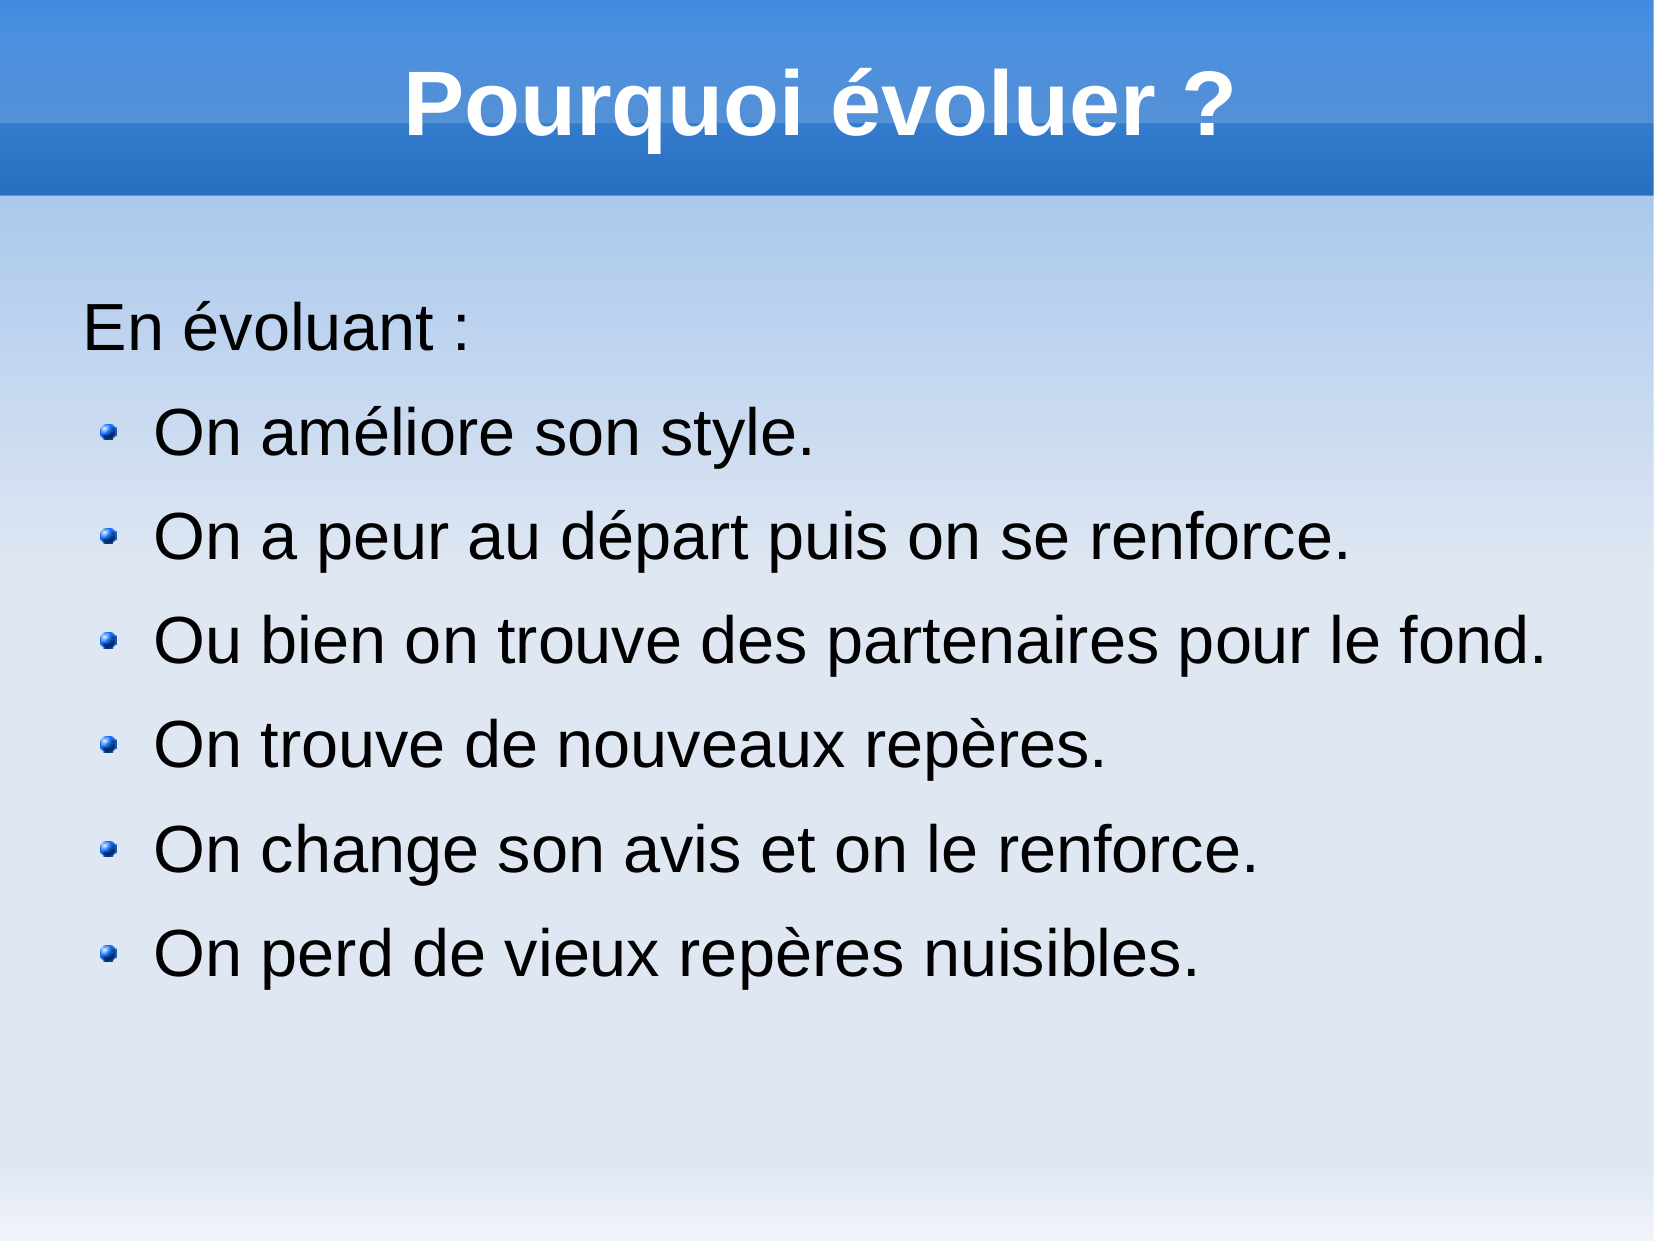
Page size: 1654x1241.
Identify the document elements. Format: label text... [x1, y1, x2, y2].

title Pourquoi évoluer ? [76, 0, 1565, 208]
picture [0, 0, 1654, 1241]
list En évoluant : On améliore son style. On a peur au départ puis on se renforce. Ou bien on trouve des partenaires pour le fond. On trouve de nouveaux repères. On change son avis et on le renforce. On perd de vieux repères nuisibles. [82, 290, 1571, 1109]
